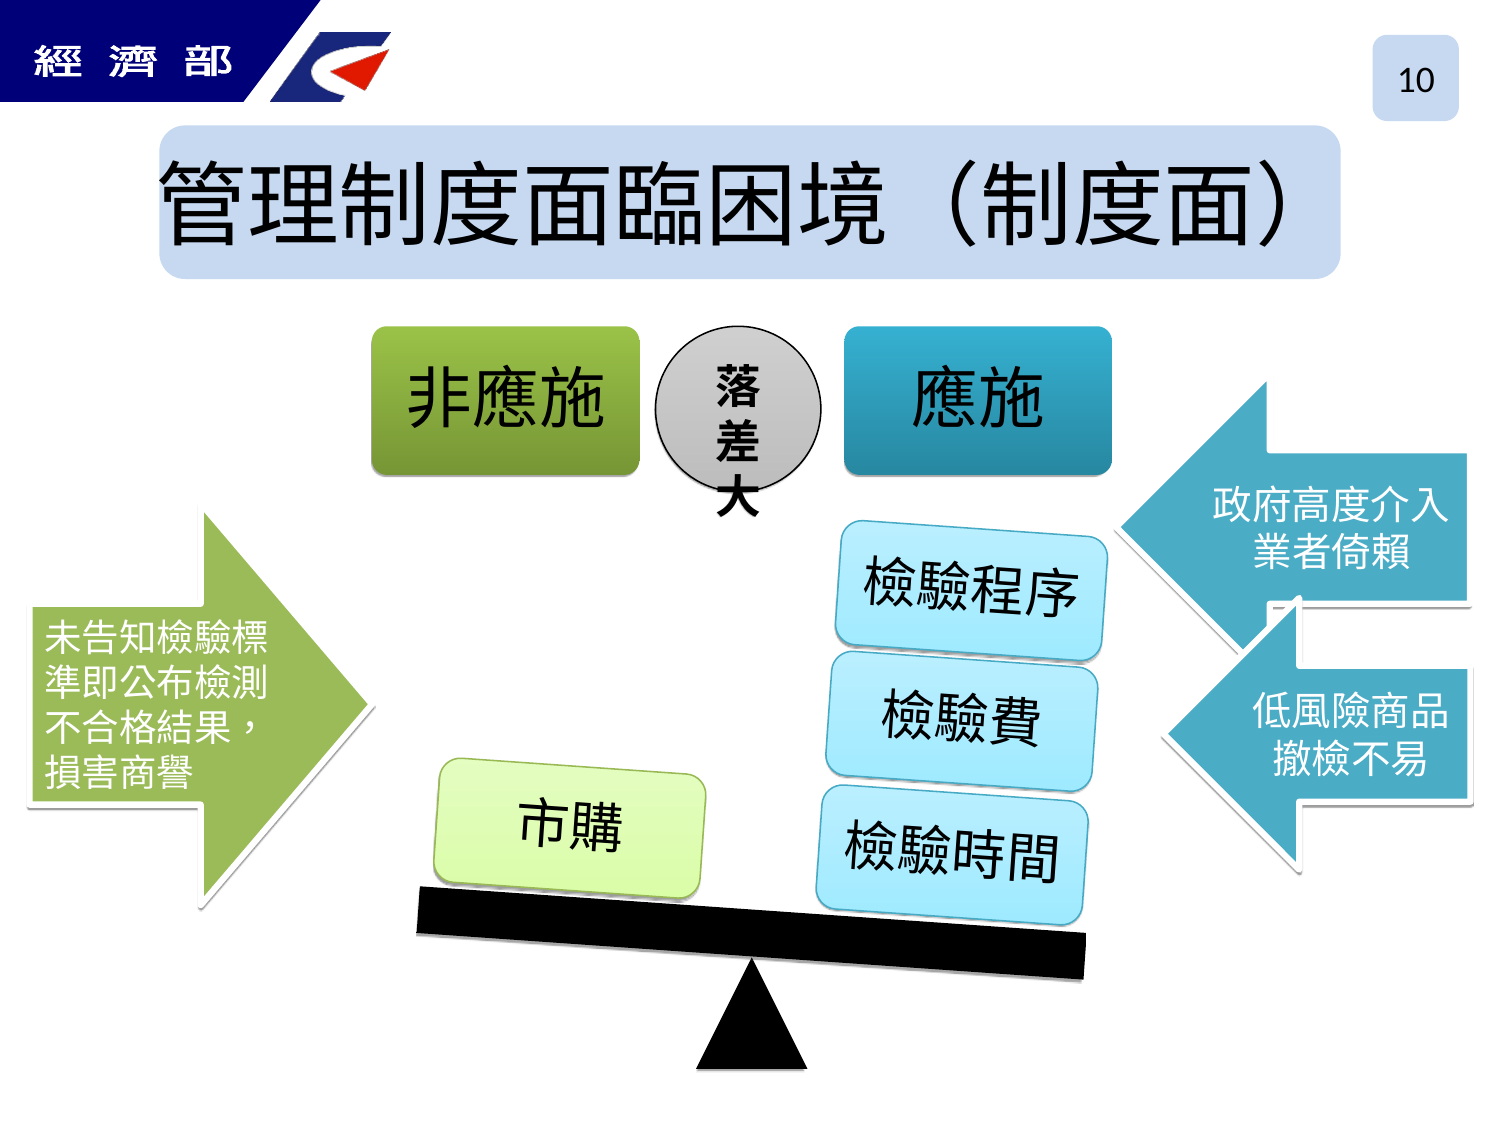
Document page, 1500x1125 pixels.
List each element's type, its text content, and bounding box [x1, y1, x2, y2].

text_box 應施 [844, 326, 1112, 475]
text_box [163, 125, 1337, 137]
text_box [162, 266, 1338, 280]
title 管理制度面臨困境（制度面） [76, 137, 1427, 266]
text_box [0, 0, 321, 102]
text_box 檢驗時間 [816, 785, 1089, 925]
text_box 未告知檢驗標準即公布檢測不合格結果，損害商譽 [29, 503, 373, 906]
text_box 10 [1372, 34, 1459, 122]
text_box 低風險商品 撤檢不易 [1163, 597, 1471, 870]
text_box 落差大 [655, 326, 821, 490]
text_box 市購 [433, 758, 706, 899]
text_box 檢驗費 [825, 651, 1098, 792]
picture [269, 32, 391, 102]
text_box 非應施 [371, 326, 640, 475]
text_box [416, 886, 1087, 1069]
text_box 檢驗程序 [835, 520, 1108, 661]
text_box 政府高度介入 業者倚賴 [1116, 373, 1470, 654]
